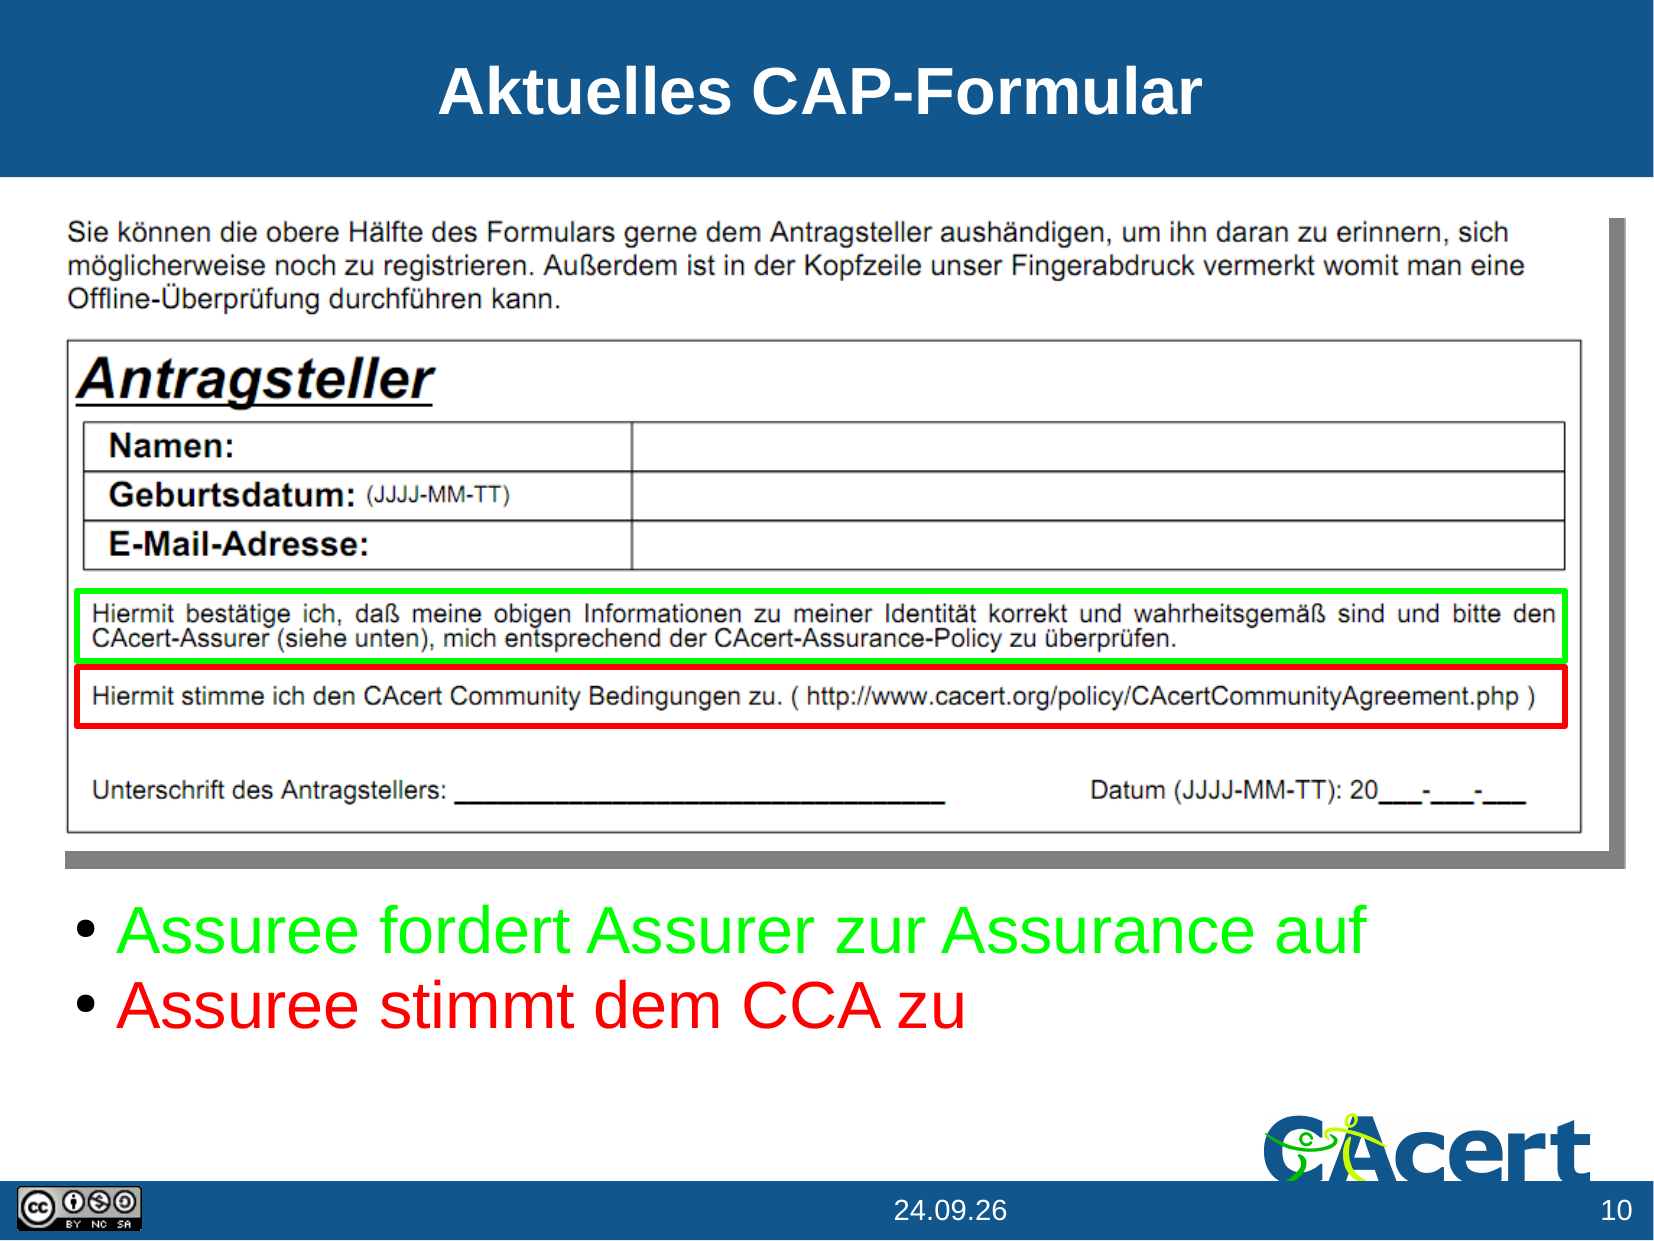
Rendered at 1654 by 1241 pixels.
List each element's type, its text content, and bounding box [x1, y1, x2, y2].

text_box Assuree fordert Assurer zur Assurance auf Assuree stimmt dem CCA zu [59, 885, 1565, 1051]
picture [47, 200, 1609, 851]
title Aktuelles CAP-Formular [76, 17, 1565, 166]
picture [17, 1186, 142, 1231]
picture [1263, 1112, 1591, 1181]
